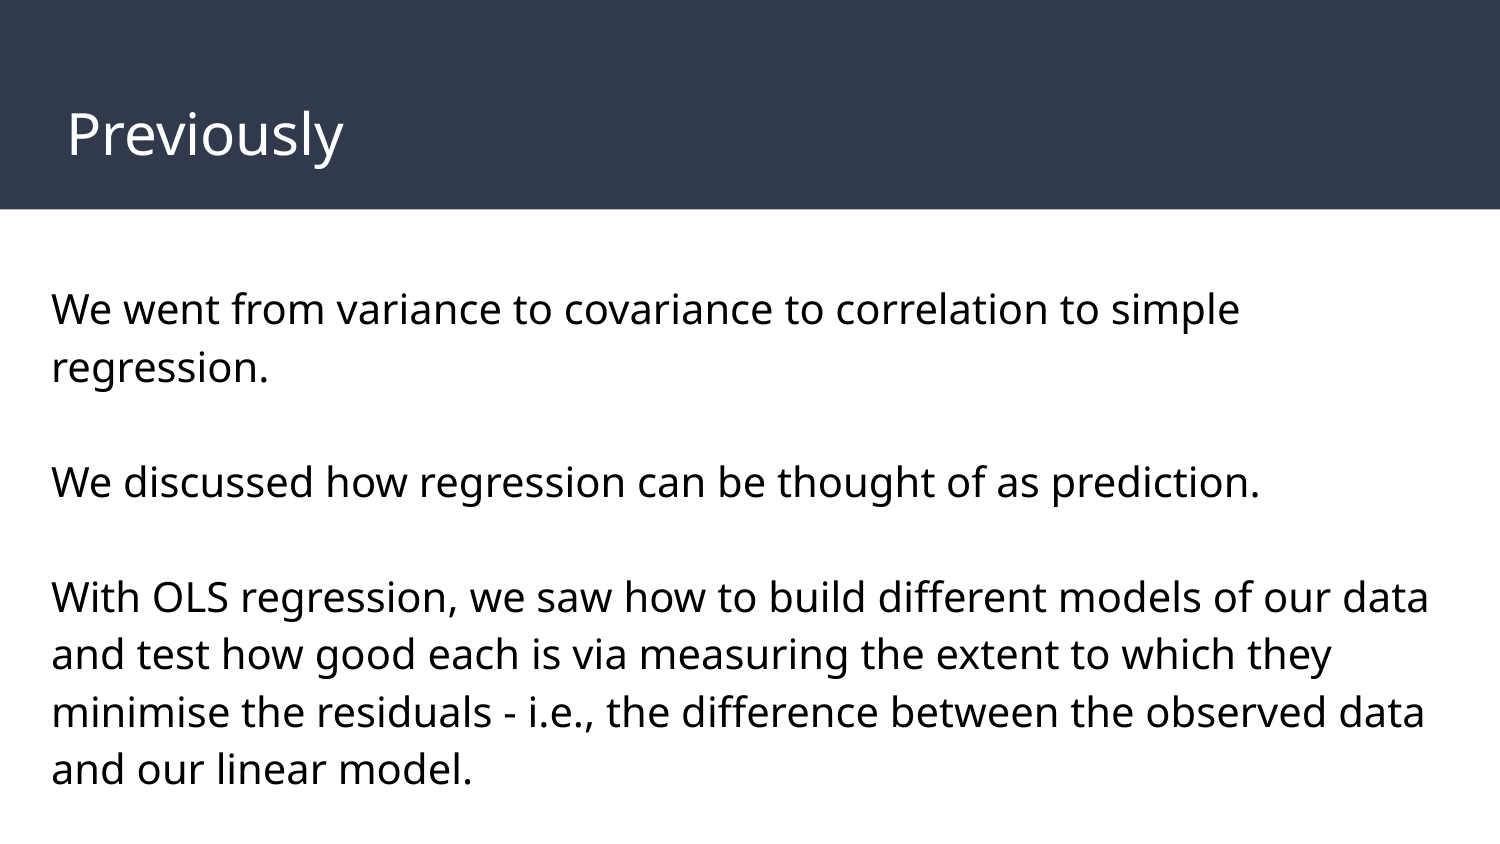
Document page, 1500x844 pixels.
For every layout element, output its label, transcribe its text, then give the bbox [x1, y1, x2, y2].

title Previously [51, 82, 1449, 185]
text_box We went from variance to covariance to correlation to simple regression. We discussed how regression can be thought of as prediction. With OLS regression, we saw how to build different models of our data and test how good each is via measuring the extent to which they minimise the residuals - i.e., the difference between the observed data and our linear model. [36, 260, 1467, 806]
